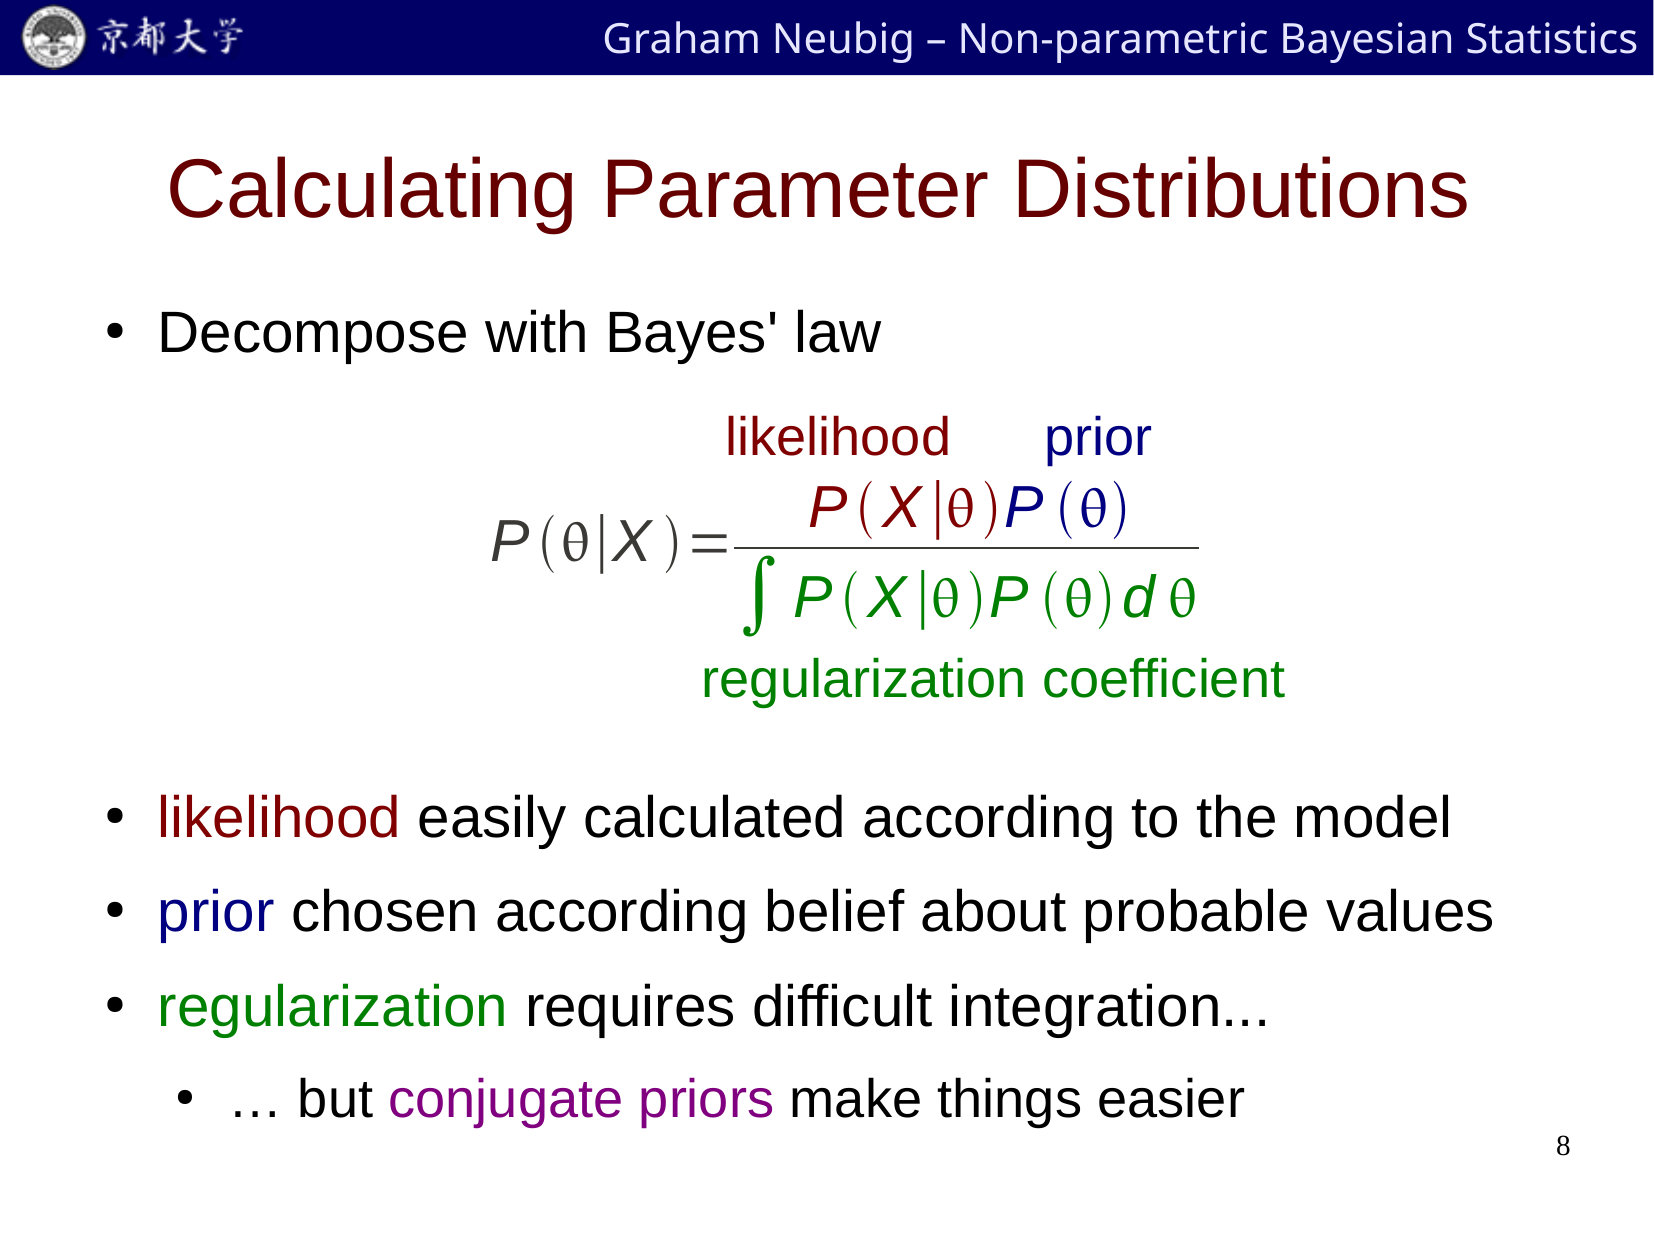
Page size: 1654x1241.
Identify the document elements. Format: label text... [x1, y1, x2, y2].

list Decompose with Bayes' law likelihood easily calculated according to the model prior chosen according belief about probable values regularization requires difficult integration... … but conjugate priors make things easier [86, 300, 1576, 1129]
title Calculating Parameter Distributions [75, 100, 1564, 277]
text_box likelihood [710, 398, 967, 474]
chart [475, 472, 1218, 641]
picture [0, 0, 247, 70]
text_box regularization coefficient [686, 640, 1302, 717]
text_box prior [1029, 398, 1168, 474]
